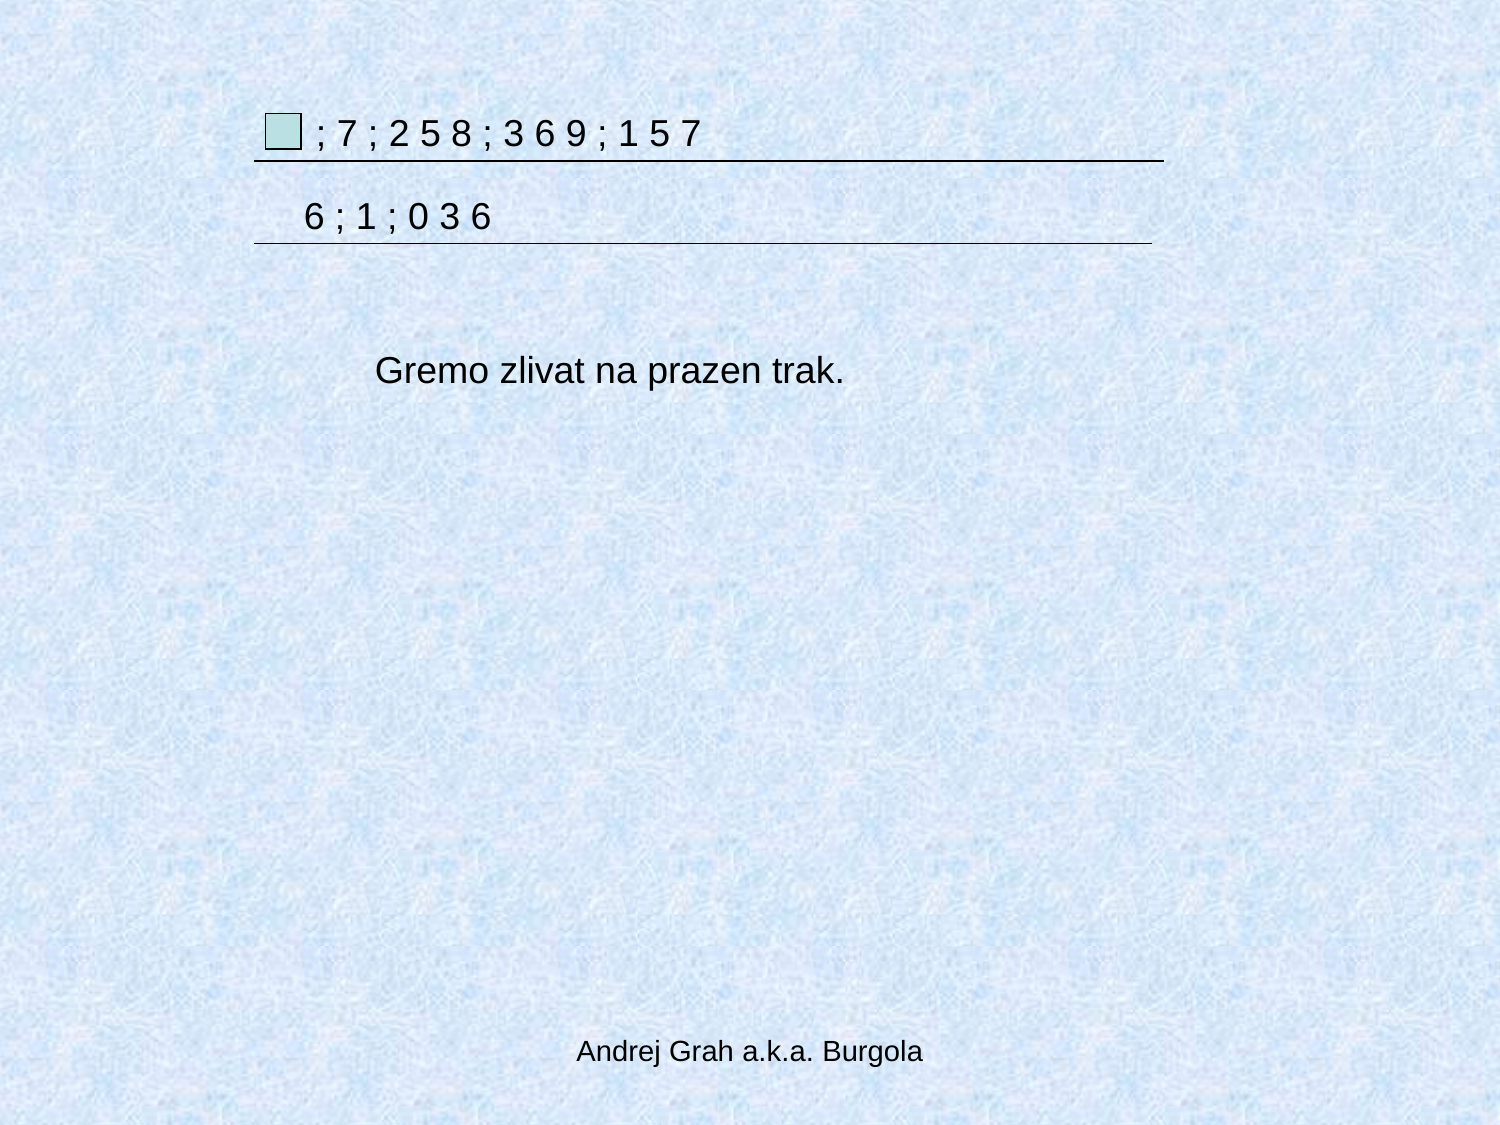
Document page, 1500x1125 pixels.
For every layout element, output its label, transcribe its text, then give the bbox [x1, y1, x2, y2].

text_box [265, 113, 301, 149]
text_box ; 7 ; 2 5 8 ; 3 6 9 ; 1 5 7 [301, 101, 1069, 163]
text_box Gremo zlivat na prazen trak. [360, 337, 1010, 399]
text_box 6 ; 1 ; 0 3 6 [289, 184, 1034, 246]
text_box Andrej Grah a.k.a. Burgola [512, 1024, 988, 1103]
picture [0, 0, 1500, 1125]
